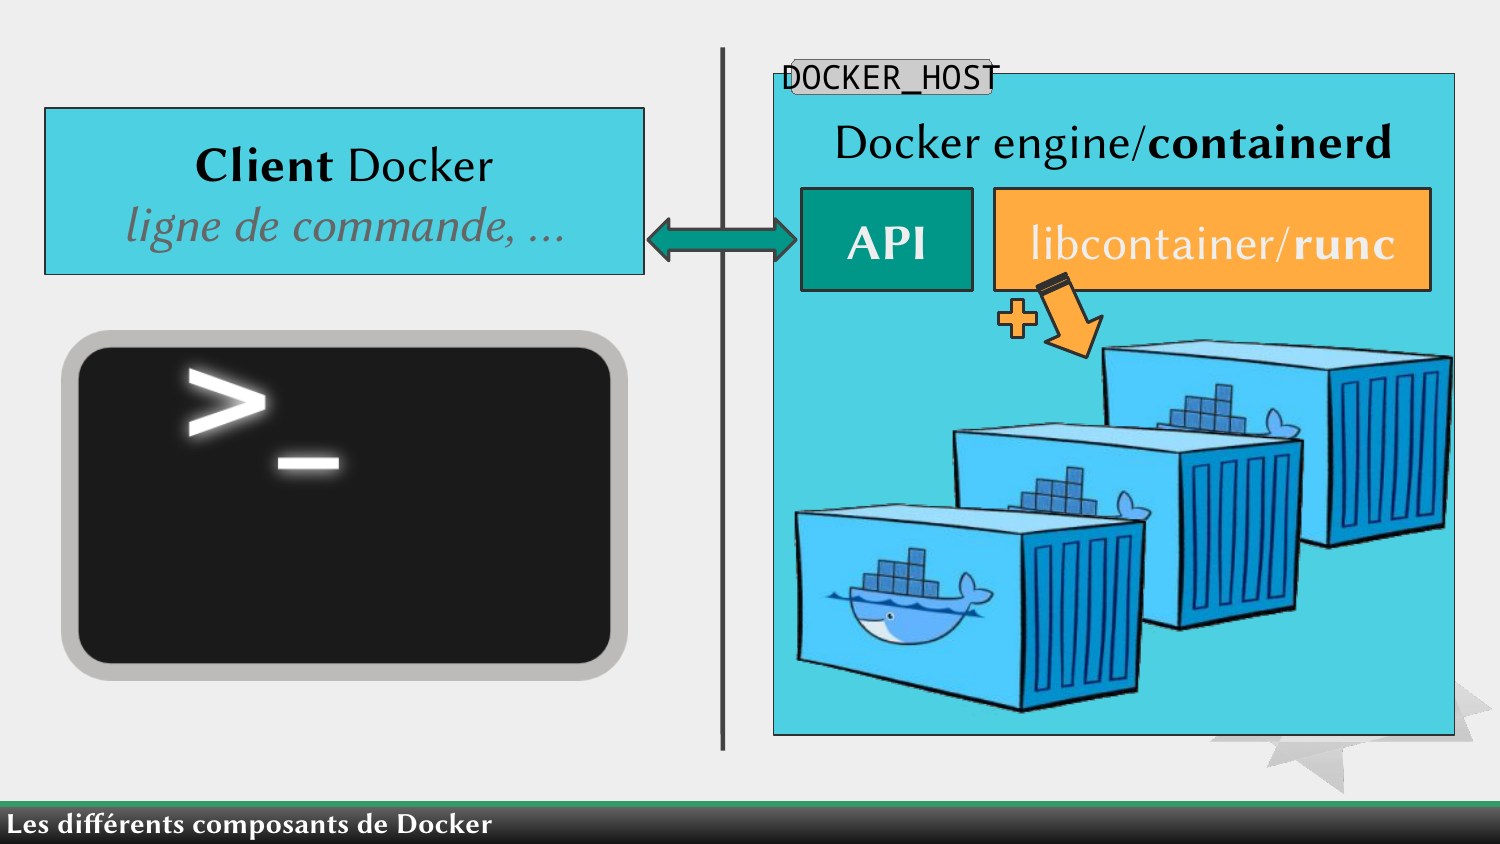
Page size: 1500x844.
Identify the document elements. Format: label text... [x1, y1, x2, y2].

title Les différents composants de Docker [5, 801, 1075, 844]
text_box [647, 218, 797, 261]
text_box [1037, 273, 1103, 358]
picture [1187, 587, 1492, 794]
text_box Client Docker ligne de commande, ... [45, 107, 644, 275]
text_box libcontainer/runc [994, 188, 1431, 291]
text_box Docker engine/containerd [773, 73, 1455, 736]
text_box DOCKER_HOST [791, 59, 993, 95]
picture [61, 330, 628, 681]
text_box API [801, 188, 973, 291]
text_box [998, 299, 1037, 338]
picture [791, 337, 1461, 720]
